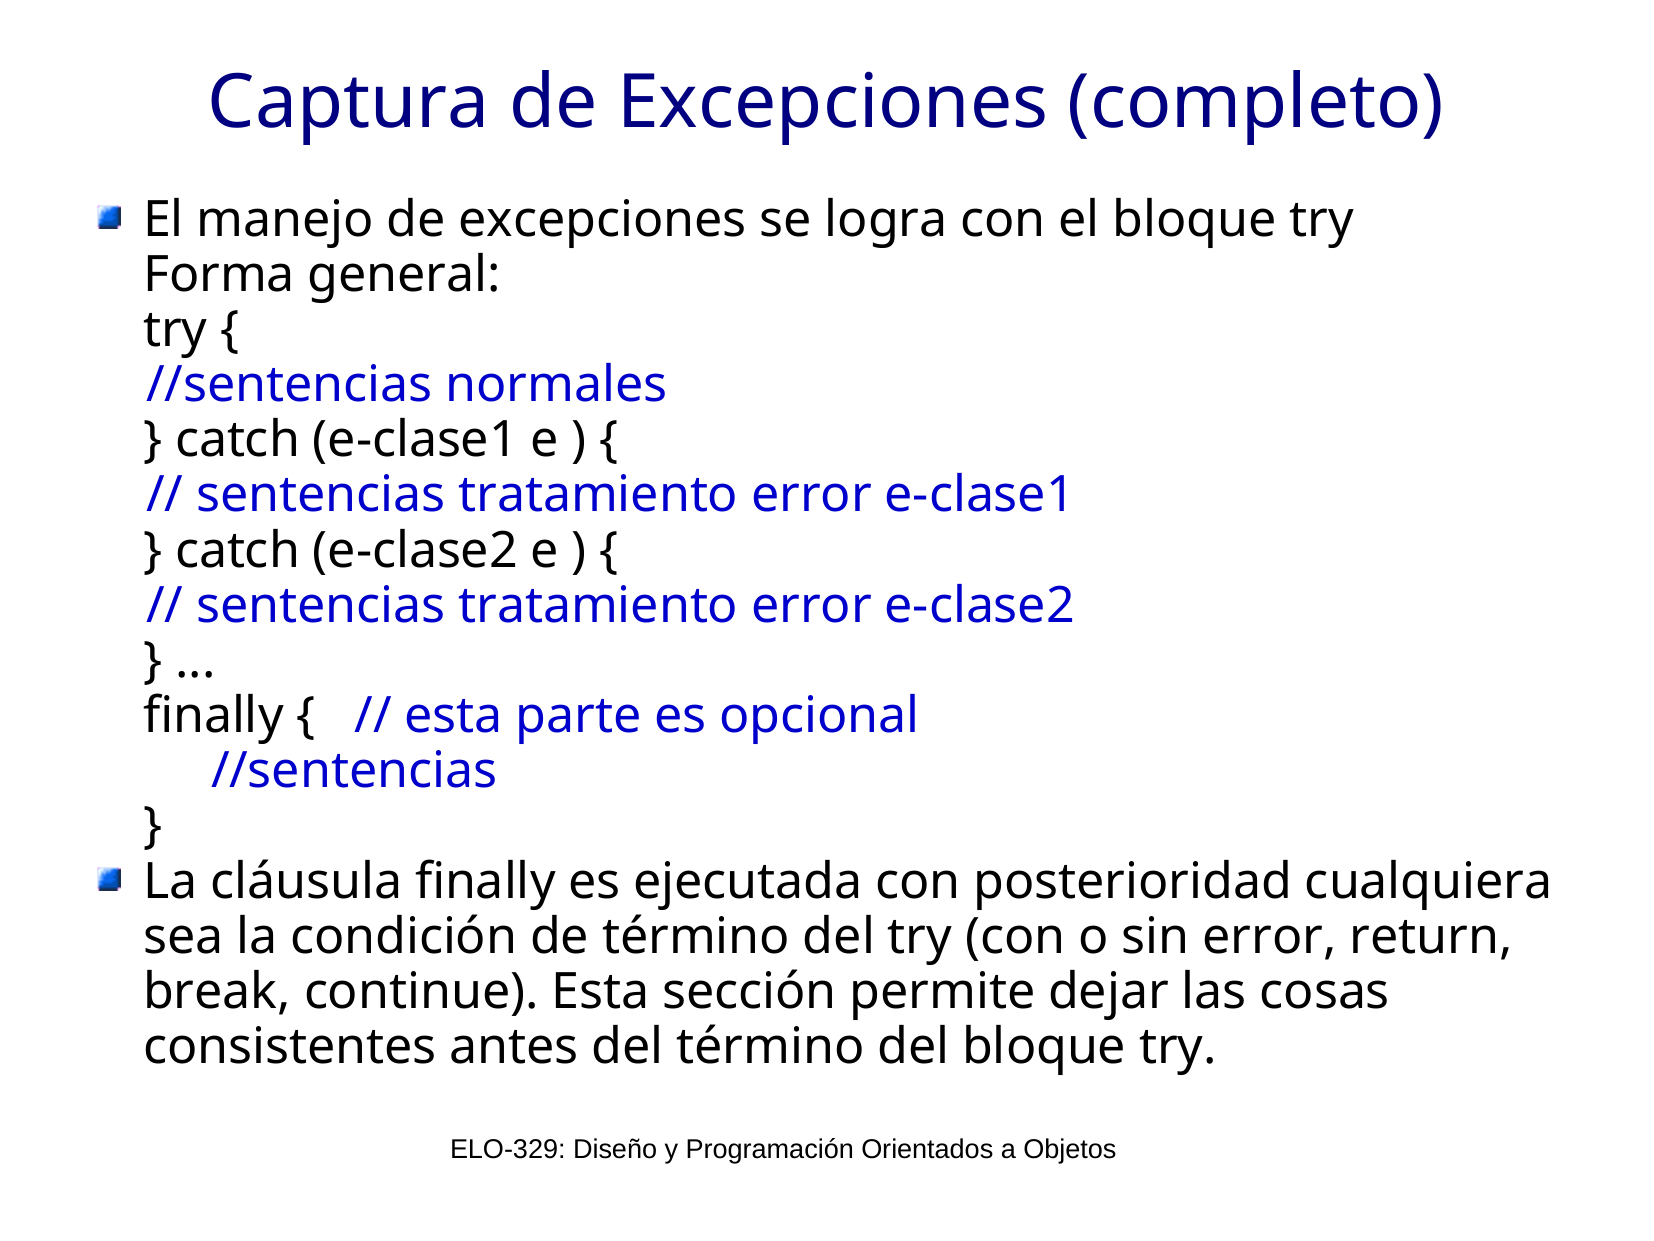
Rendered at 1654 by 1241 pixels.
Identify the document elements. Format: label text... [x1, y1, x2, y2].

list El manejo de excepciones se logra con el bloque try Forma general: try { //sentencias normales } catch (e-clase1 e ) { // sentencias tratamiento error e-clase1 } catch (e-clase2 e ) { // sentencias tratamiento error e-clase2 } ... finally { // esta parte es opcional //sentencias } La cláusula finally es ejecutada con posterioridad cualquiera sea la condición de término del try (con o sin error, return, break, continue). Esta sección permite dejar las cosas consistentes antes del término del bloque try. [82, 187, 1571, 1082]
title Captura de Excepciones (completo)‏ [82, 49, 1571, 151]
